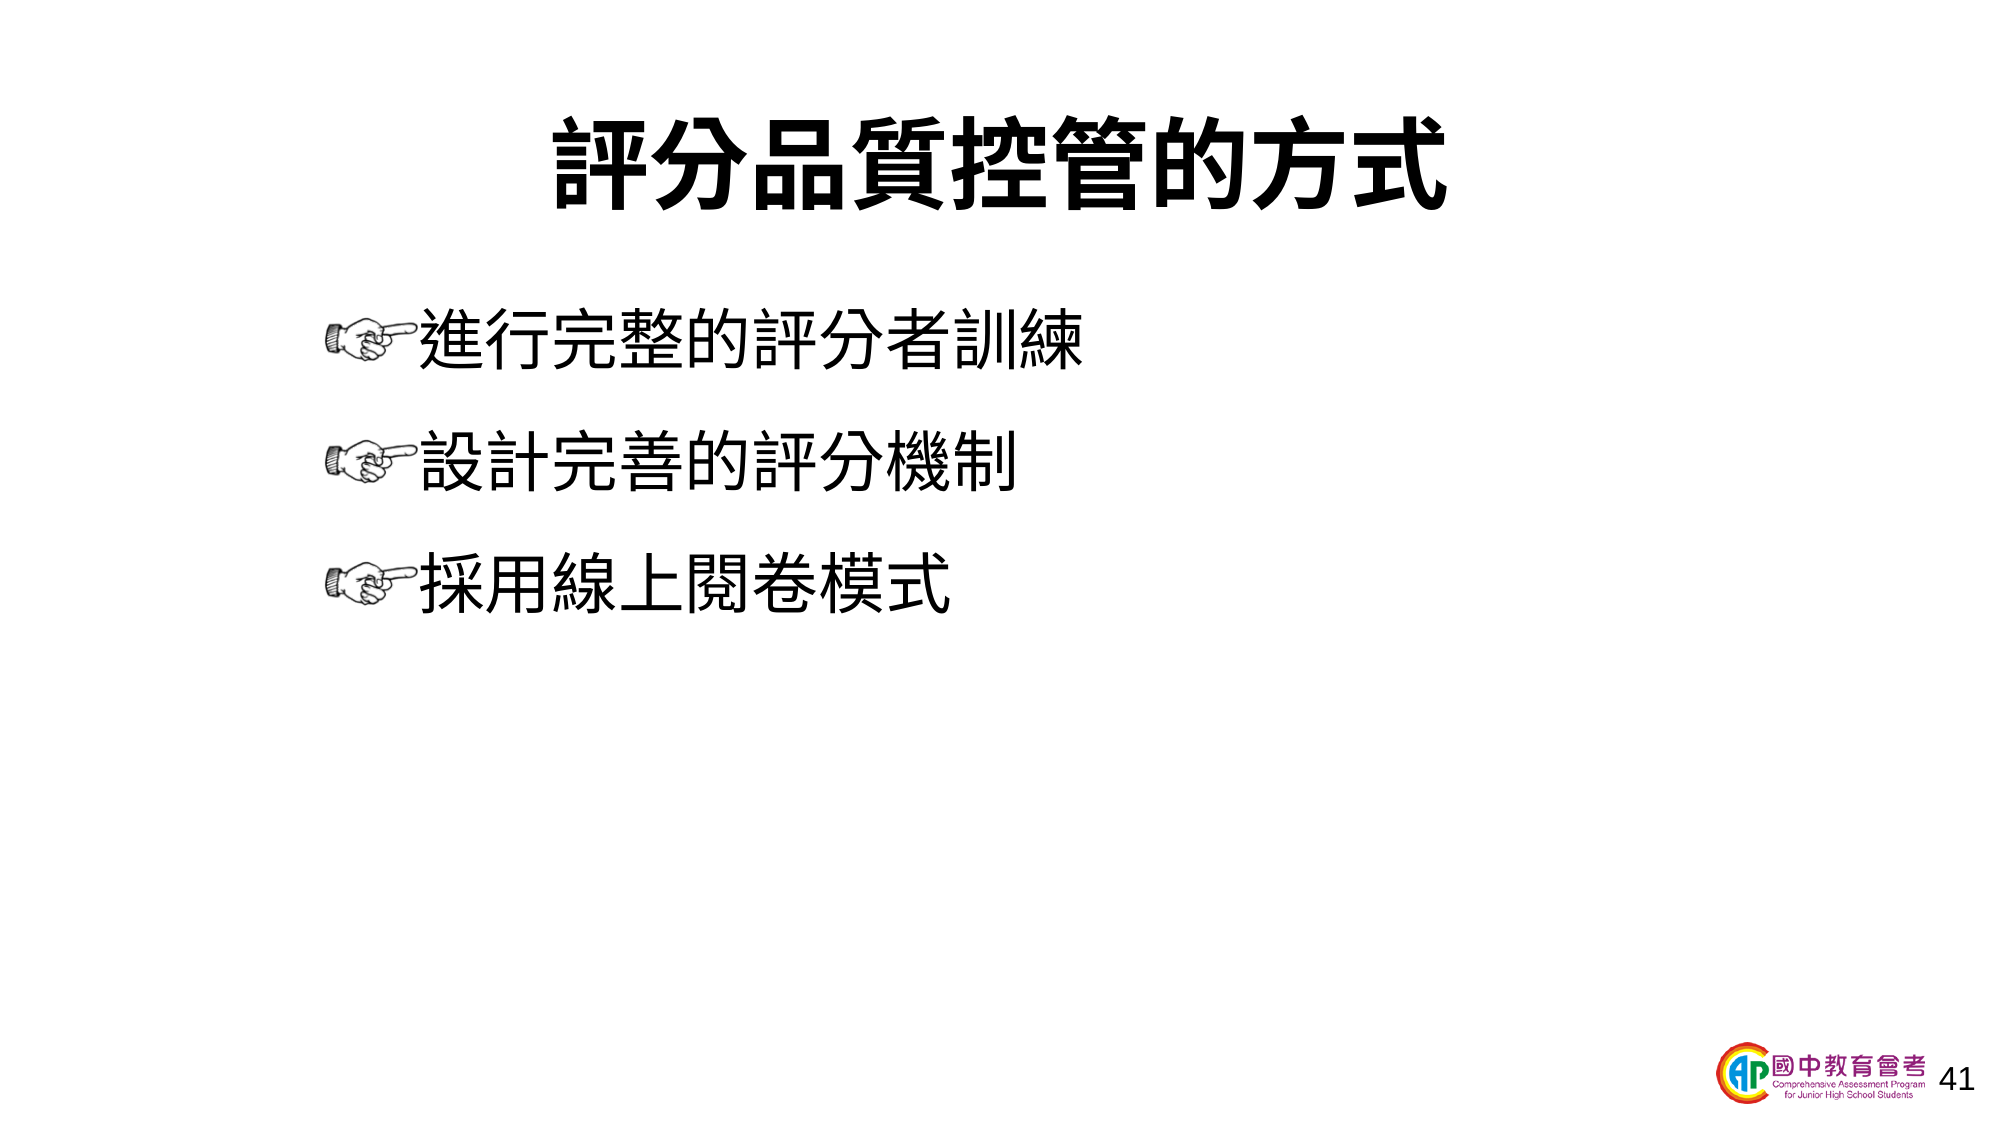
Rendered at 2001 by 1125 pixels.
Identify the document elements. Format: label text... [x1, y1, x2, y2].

list 進行完整的評分者訓練 設計完善的評分機制 採用線上閱卷模式 [308, 299, 1863, 1014]
text_box 41 [1923, 1047, 2000, 1108]
title 評分品質控管的方式 [137, 59, 1863, 278]
